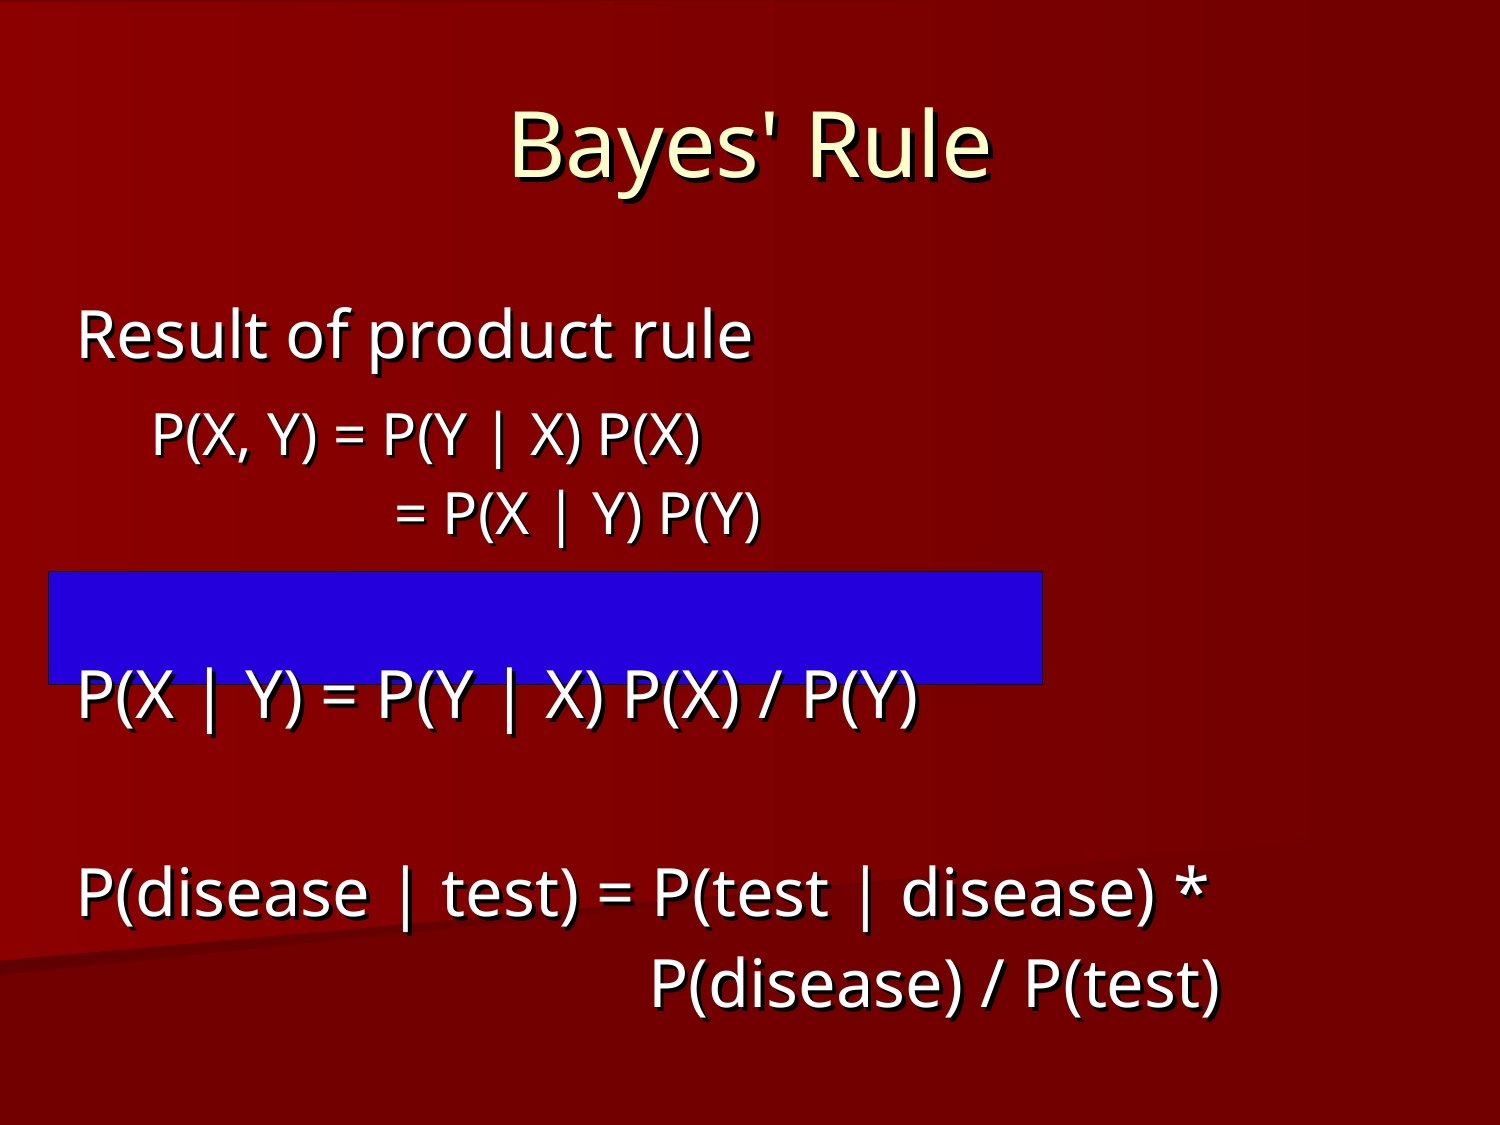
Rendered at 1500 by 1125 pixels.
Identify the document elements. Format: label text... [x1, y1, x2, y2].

title Bayes' Rule [112, 7, 1388, 278]
text_box [48, 571, 75, 685]
list Result of product rule P(X, Y) = P(Y | X) P(X) = P(X | Y) P(Y) P(X | Y) = P(Y | X) P(X) / P(Y) P(disease | test) = P(test | disease) * P(disease) / P(test) [75, 287, 1425, 1095]
